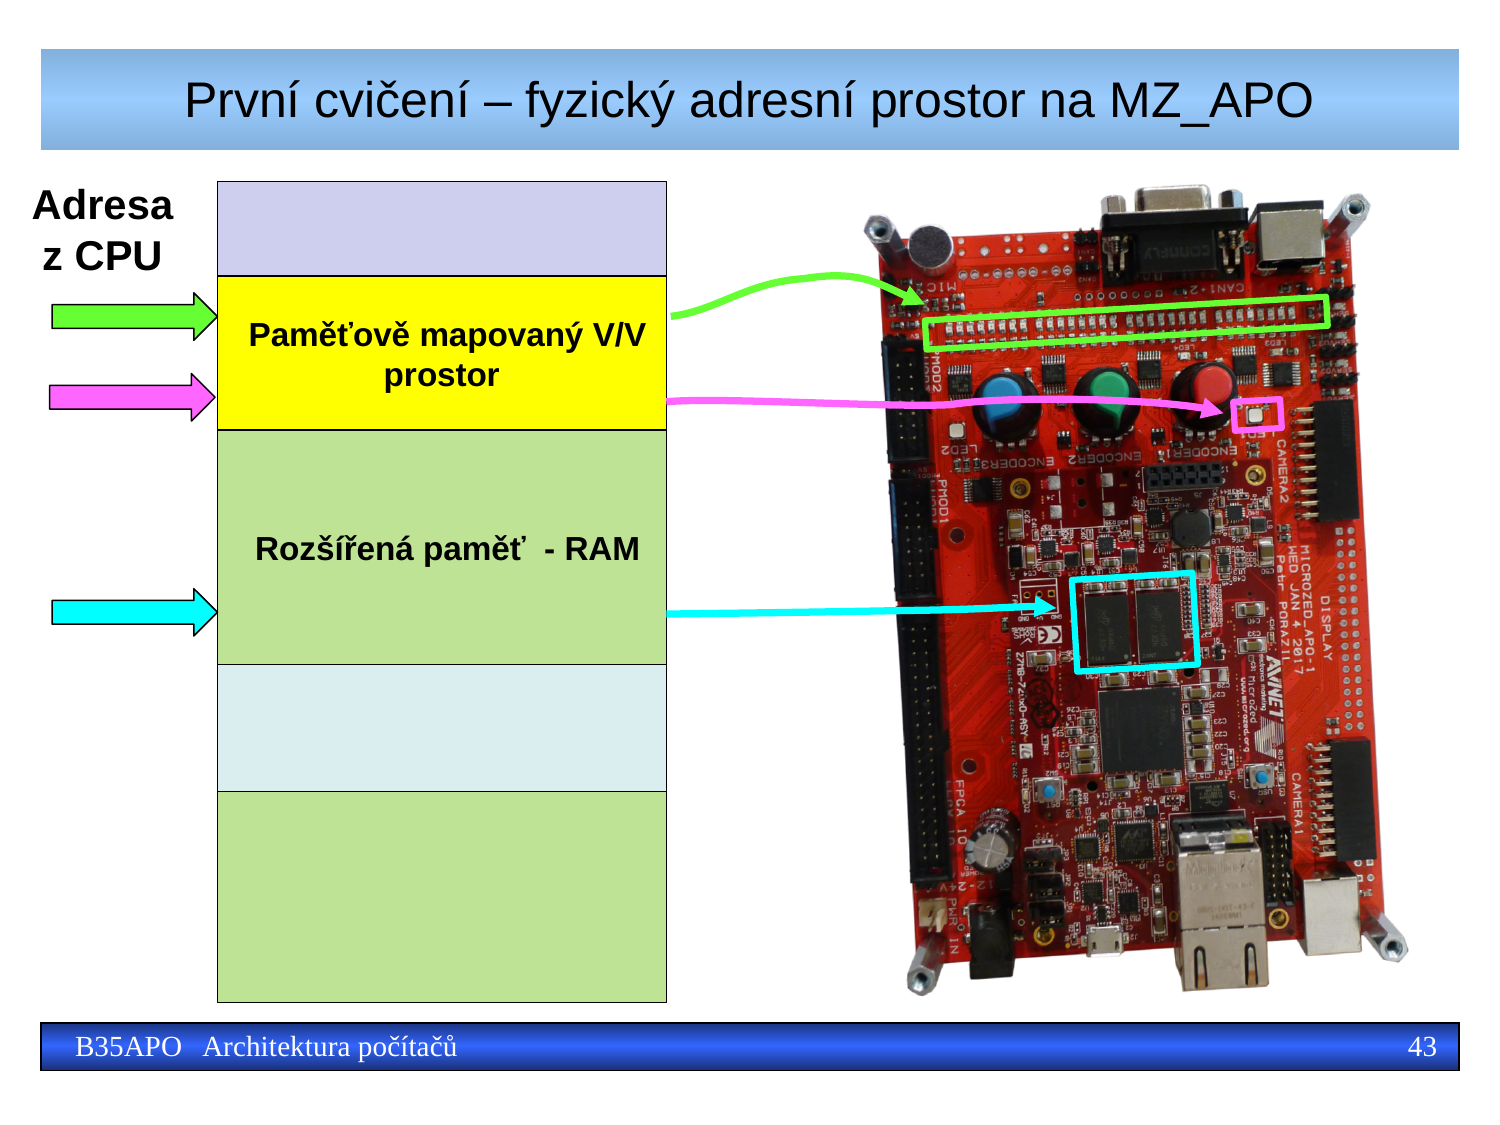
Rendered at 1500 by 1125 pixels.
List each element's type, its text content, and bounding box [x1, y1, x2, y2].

text_box [52, 292, 218, 341]
text_box Rozšířená paměť - RAM [217, 430, 667, 665]
text_box Paměťově mapovaný V/V prostor [217, 276, 667, 430]
text_box Adresa z CPU [10, 170, 195, 287]
text_box [217, 665, 667, 1003]
text_box [52, 588, 218, 636]
title První cvičení – fyzický adresní prostor na MZ_APO [41, 49, 1459, 150]
picture [847, 167, 1411, 1013]
text_box [217, 181, 667, 276]
text_box [49, 373, 216, 422]
